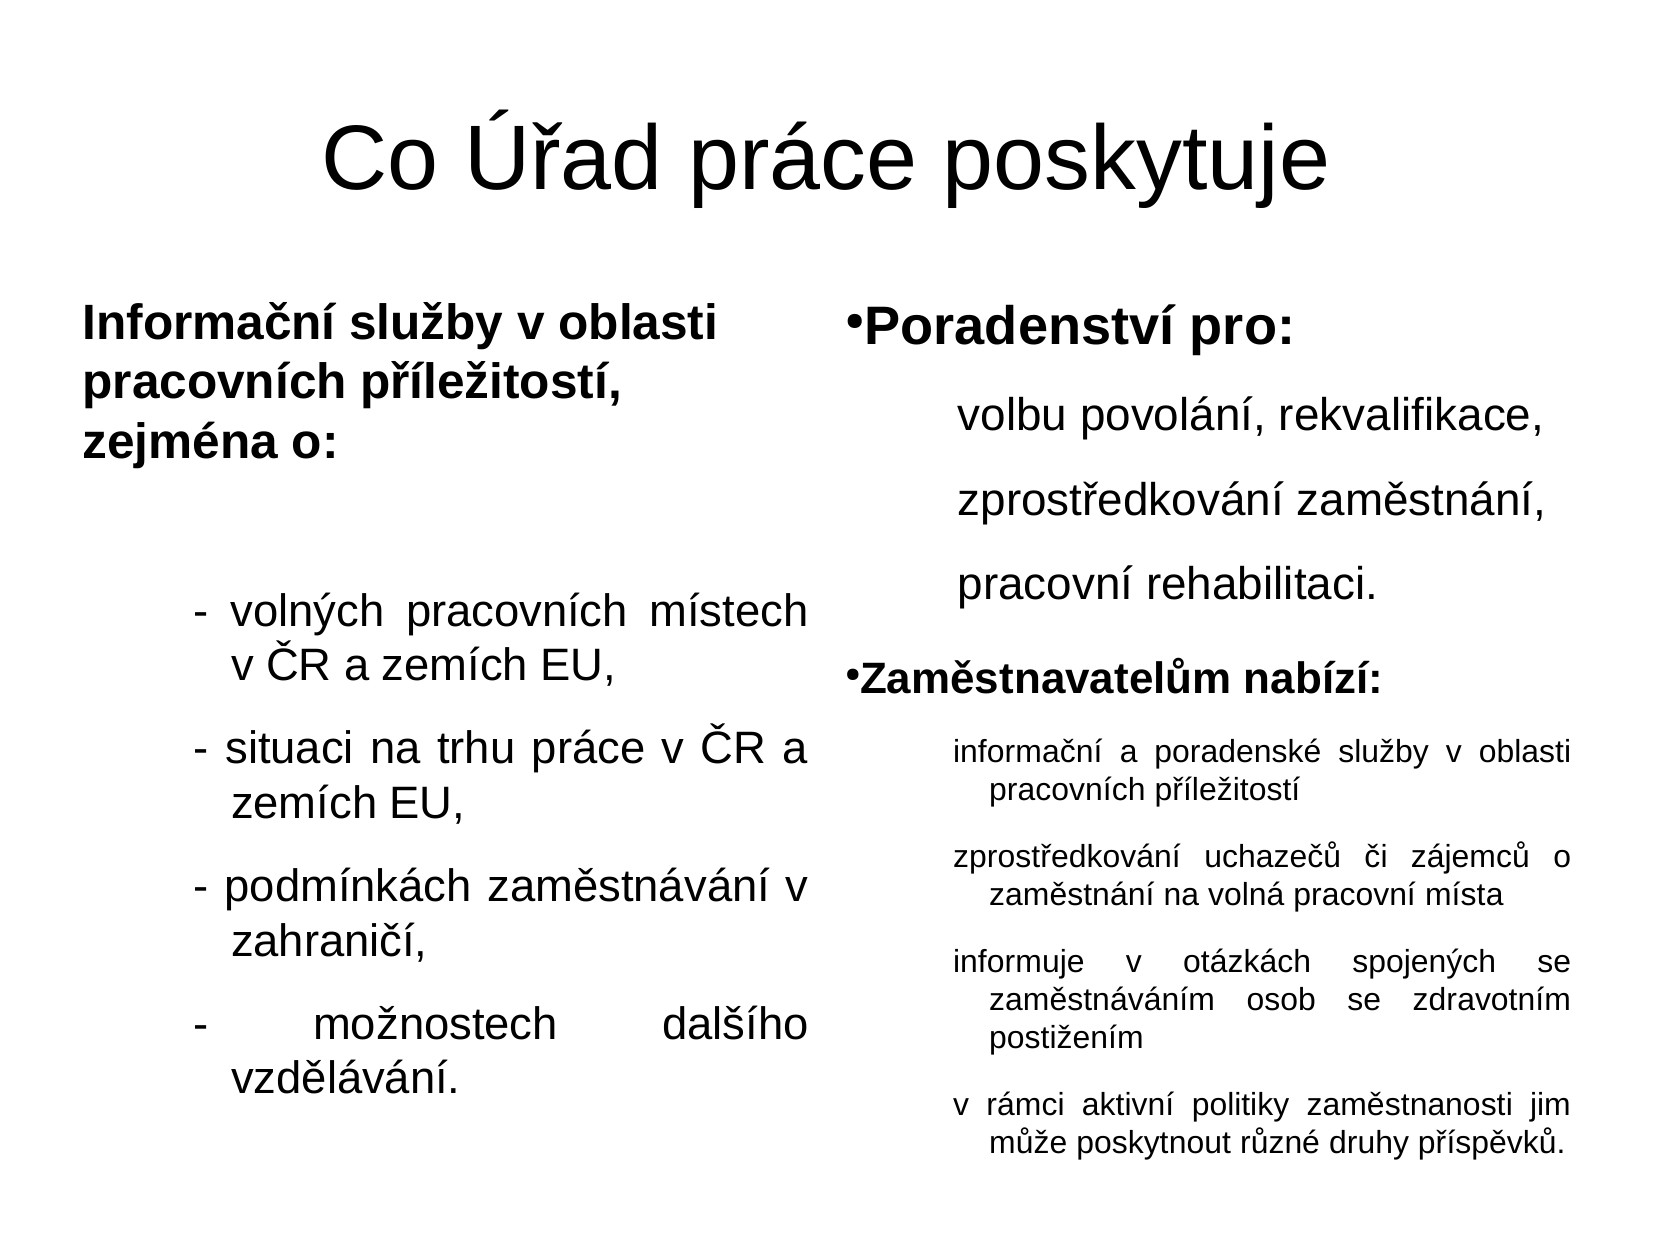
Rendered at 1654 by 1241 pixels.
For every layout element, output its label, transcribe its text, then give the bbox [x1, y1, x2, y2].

list Zaměstnavatelům nabízí: informační a poradenské služby v oblasti pracovních příležitostí zprostředkování uchazečů či zájemců o zaměstnání na volná pracovní místa informuje v otázkách spojených se zaměstnáváním osob se zdravotním postižením v rámci aktivní politiky zaměstnanosti jim může poskytnout různé druhy příspěvků. [845, 649, 1572, 1182]
list Poradenství pro: volbu povolání, rekvalifikace, zprostředkování zaměstnání, pracovní rehabilitaci. [845, 290, 1572, 621]
title Co Úřad práce poskytuje [82, 49, 1571, 257]
list Informační služby v oblasti pracovních příležitostí, zejména o: - volných pracovních místech v ČR a zemích EU, - situaci na trhu práce v ČR a zemích EU, - podmínkách zaměstnávání v zahraničí, - možnostech dalšího vzdělávání. [82, 290, 809, 1109]
